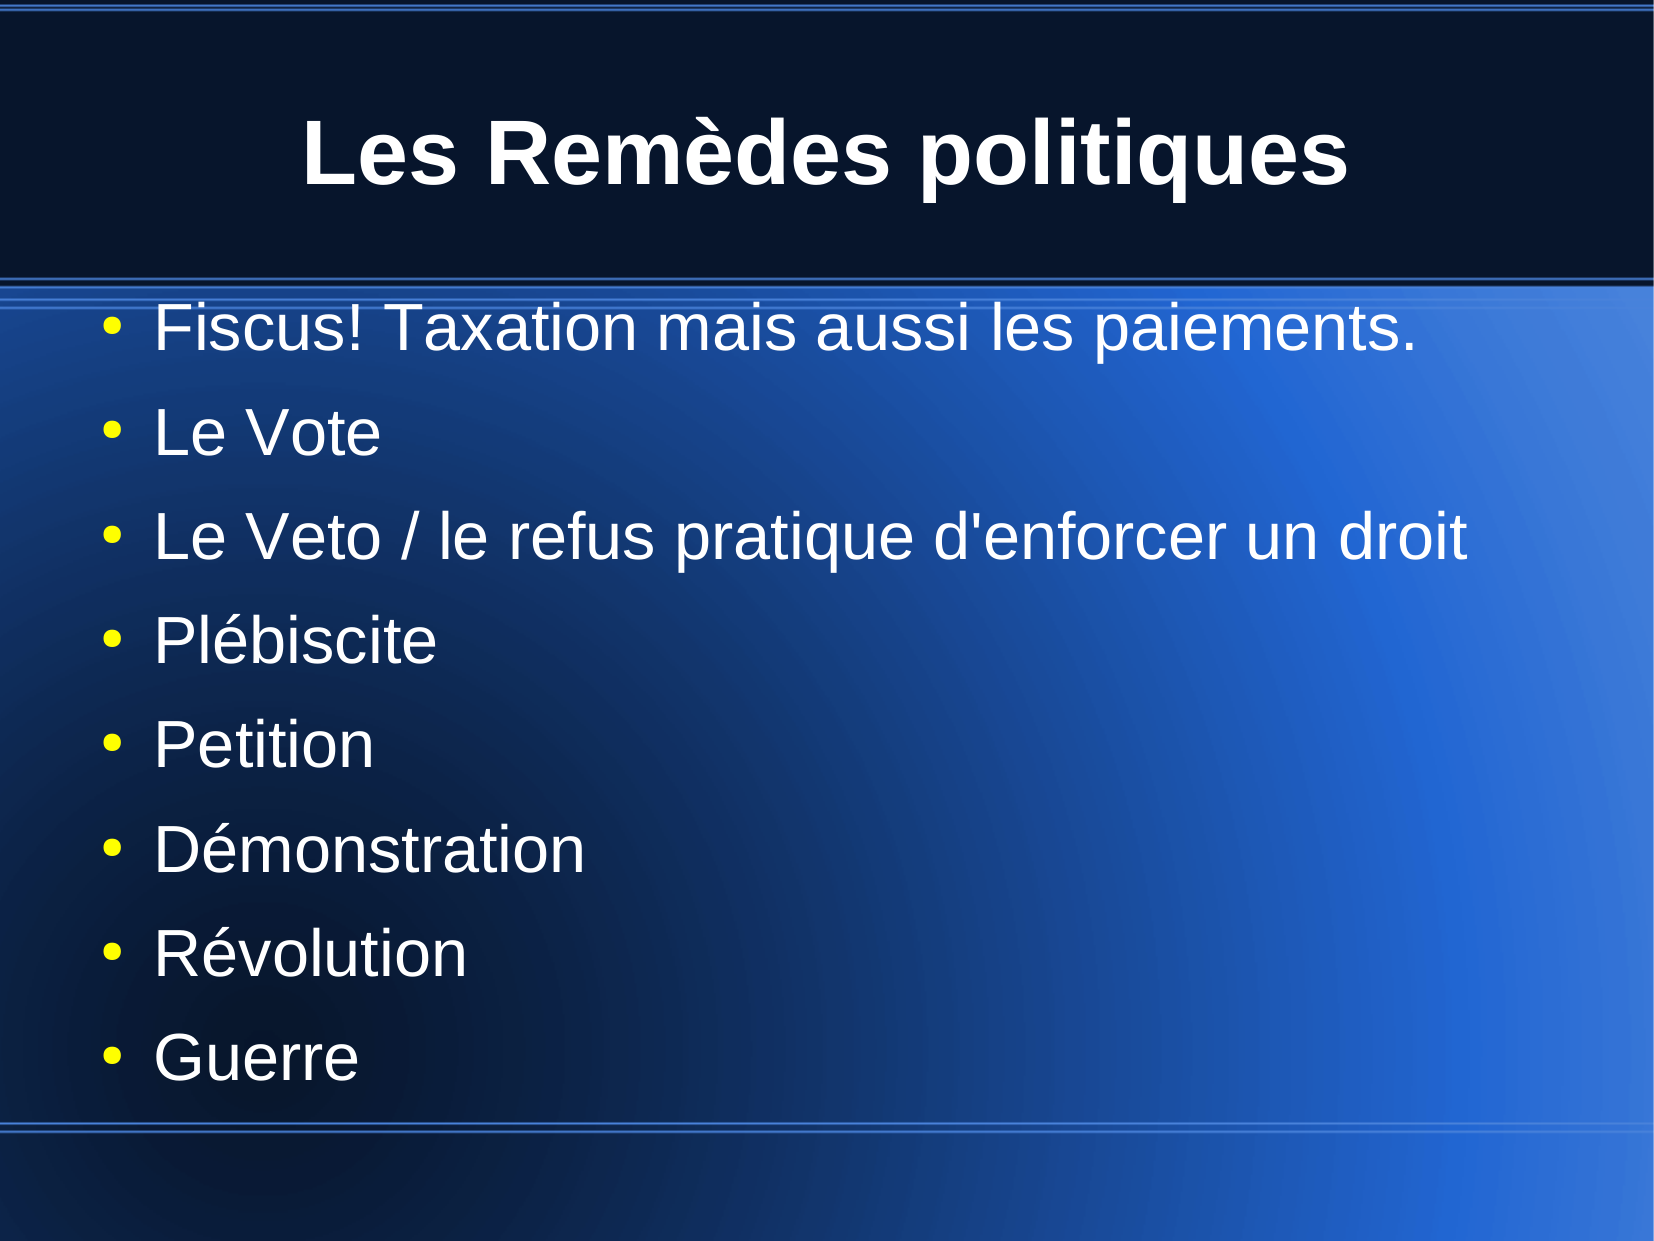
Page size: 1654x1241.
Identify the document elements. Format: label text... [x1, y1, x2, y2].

title Les Remèdes politiques [82, 49, 1571, 257]
picture [0, 0, 1654, 1241]
list Fiscus! Taxation mais aussi les paiements. Le Vote Le Veto / le refus pratique d'enforcer un droit Plébiscite Petition Démonstration Révolution Guerre [82, 290, 1571, 1186]
